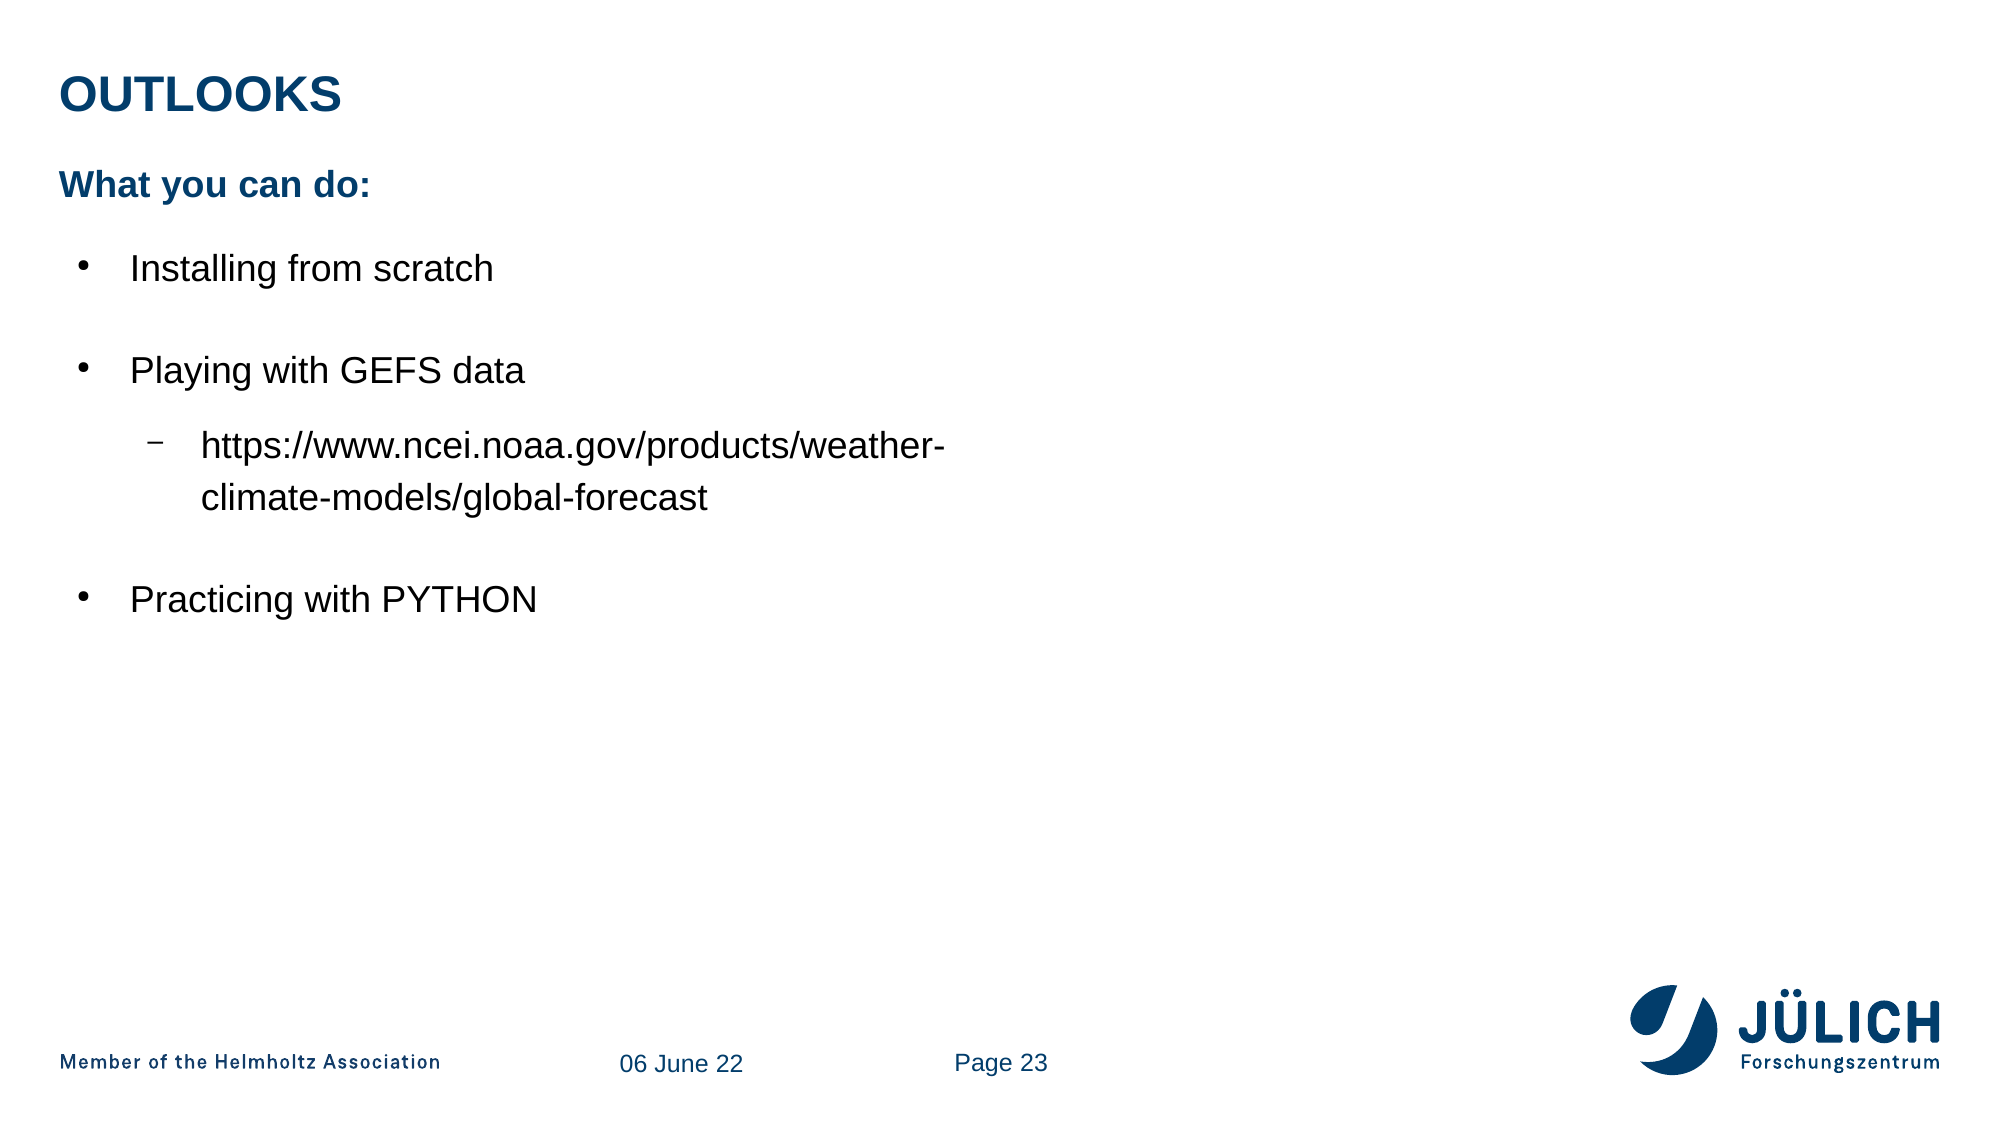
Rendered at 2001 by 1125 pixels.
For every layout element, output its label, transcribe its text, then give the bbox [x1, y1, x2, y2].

list Installing from scratch Playing with GEFS data https://www.ncei.noaa.gov/products/weather-climate-models/global-forecast Practicing with PYTHON [59, 237, 951, 947]
title Outlooks [59, 53, 1938, 238]
list What you can do: [58, 154, 1937, 238]
slide_number Page <number> [954, 1046, 1073, 1084]
text_box 06 June 22 [619, 1047, 883, 1084]
